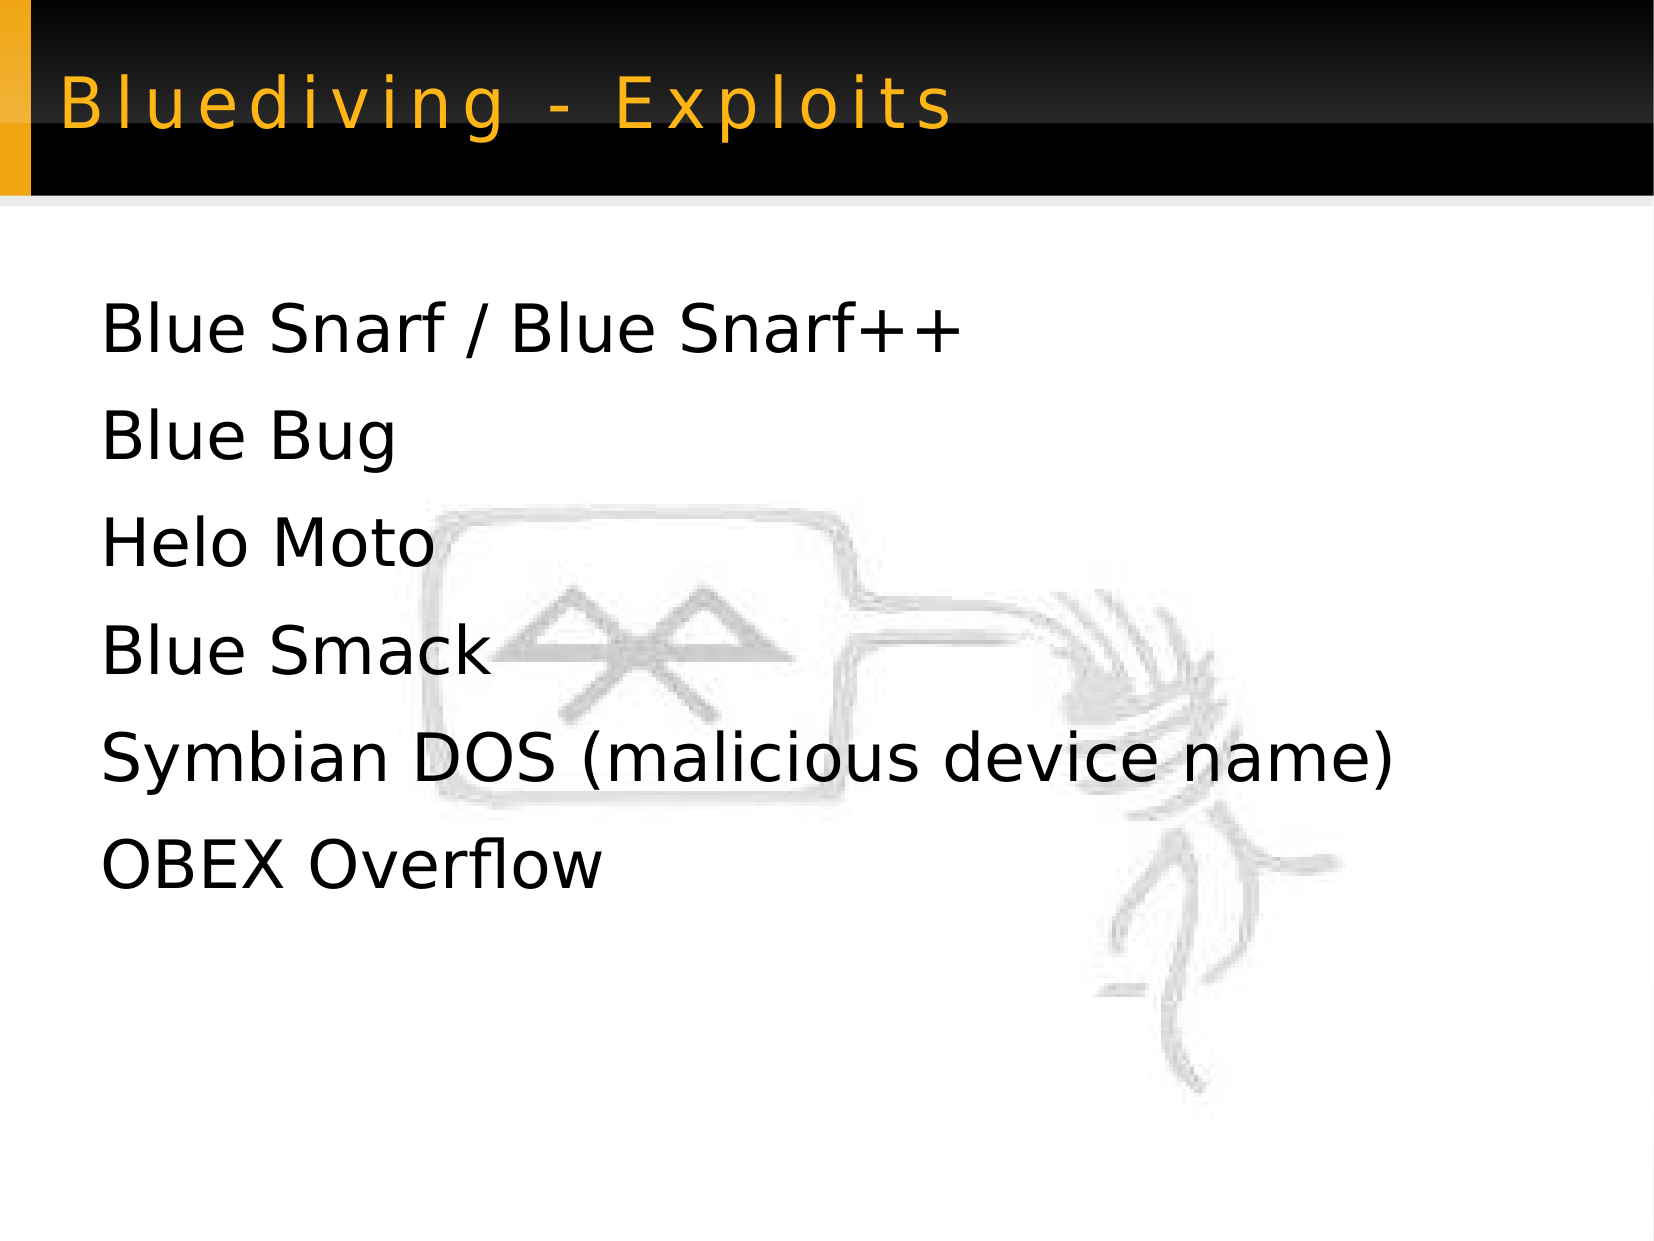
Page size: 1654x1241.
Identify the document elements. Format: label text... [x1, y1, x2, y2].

list Blue Snarf / Blue Snarf++ Blue Bug Helo Moto Blue Smack Symbian DOS (malicious device name) OBEX Overflow [82, 290, 1571, 1109]
title Bluediving - Exploits [59, 29, 1270, 178]
picture [0, 0, 1654, 1241]
